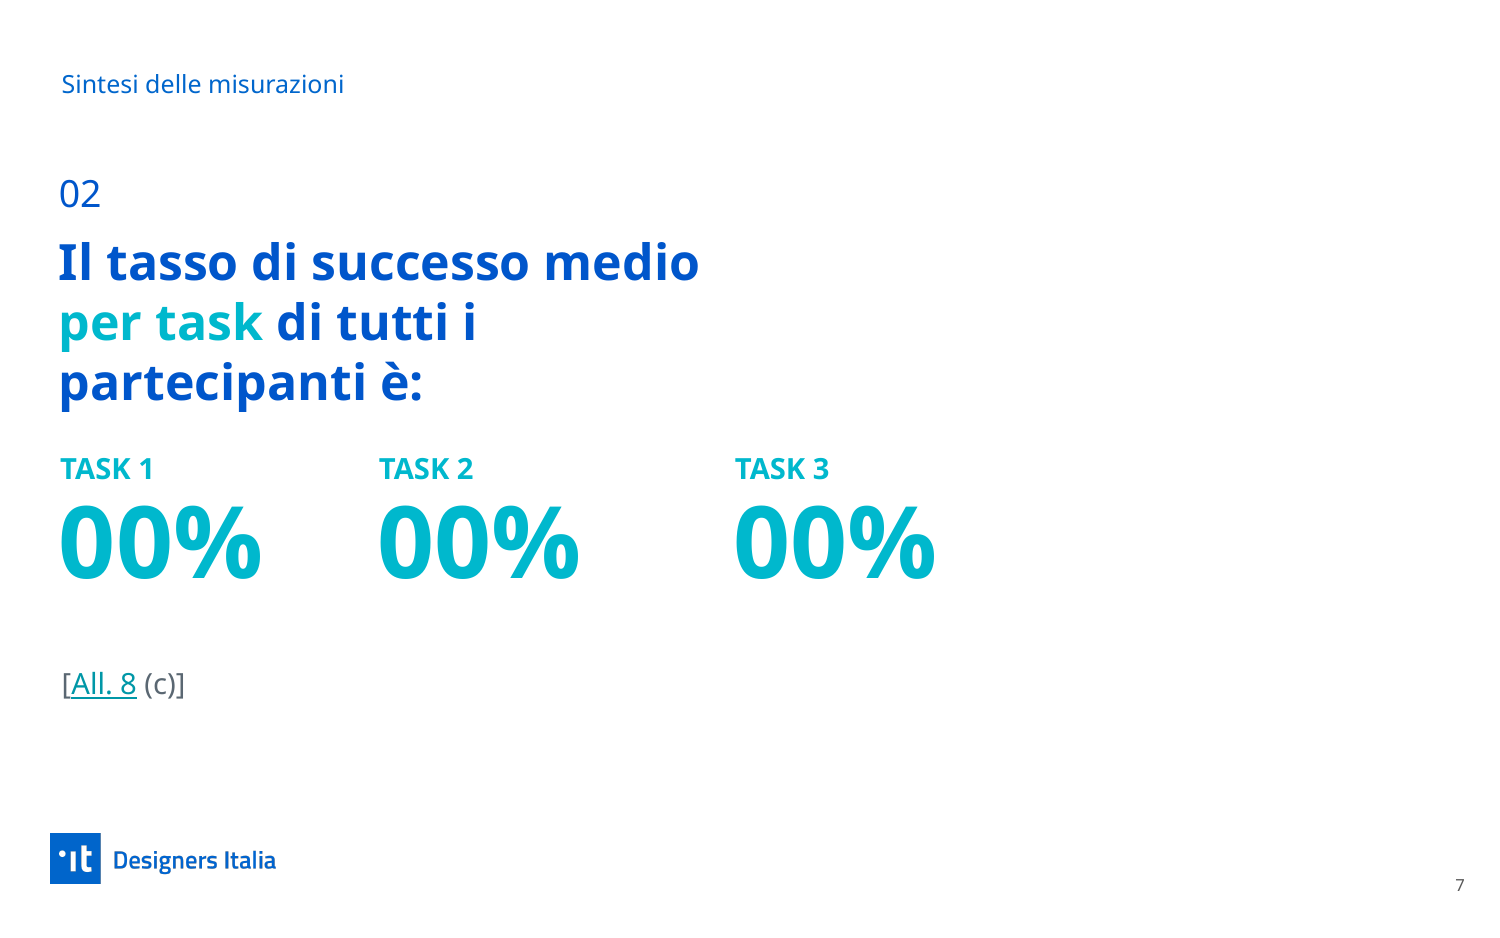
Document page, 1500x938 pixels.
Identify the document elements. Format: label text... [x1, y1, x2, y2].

text_box Il tasso di successo medio per task di tutti i partecipanti è: [43, 215, 756, 360]
picture [50, 833, 289, 884]
text_box 02 [63, 183, 74, 205]
text_box 00% [43, 463, 291, 608]
text_box 00% [718, 463, 994, 608]
text_box [All. 8 (c)] [46, 659, 1009, 711]
text_box 00% [362, 463, 620, 608]
text_box TASK 3 [719, 430, 905, 489]
slide_number <number> [1389, 849, 1480, 922]
text_box TASK 1 [45, 430, 231, 489]
text_box Sintesi delle misurazioni [46, 58, 684, 110]
text_box 02 [43, 155, 405, 207]
text_box TASK 2 [363, 430, 549, 489]
